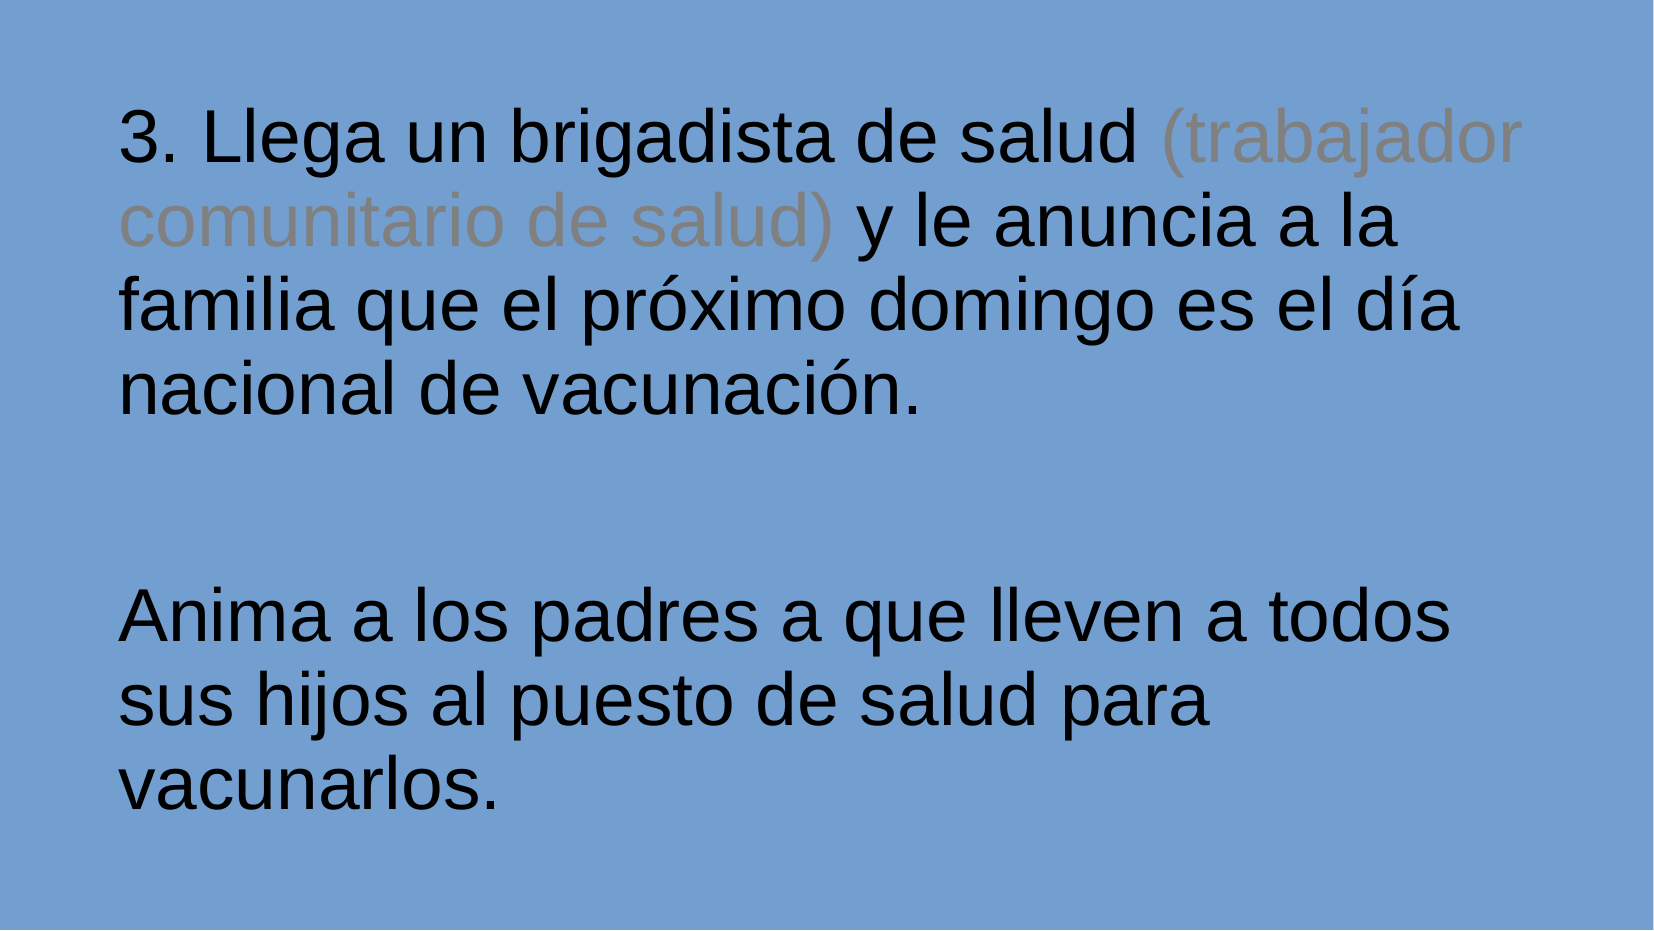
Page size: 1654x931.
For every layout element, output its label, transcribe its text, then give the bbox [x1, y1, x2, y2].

list 3. Llega un brigadista de salud (trabajador comunitario de salud) y le anuncia a la familia que el próximo domingo es el día nacional de vacunación. Anima a los padres a que lleven a todos sus hijos al puesto de salud para vacunarlos. [118, 94, 1571, 863]
